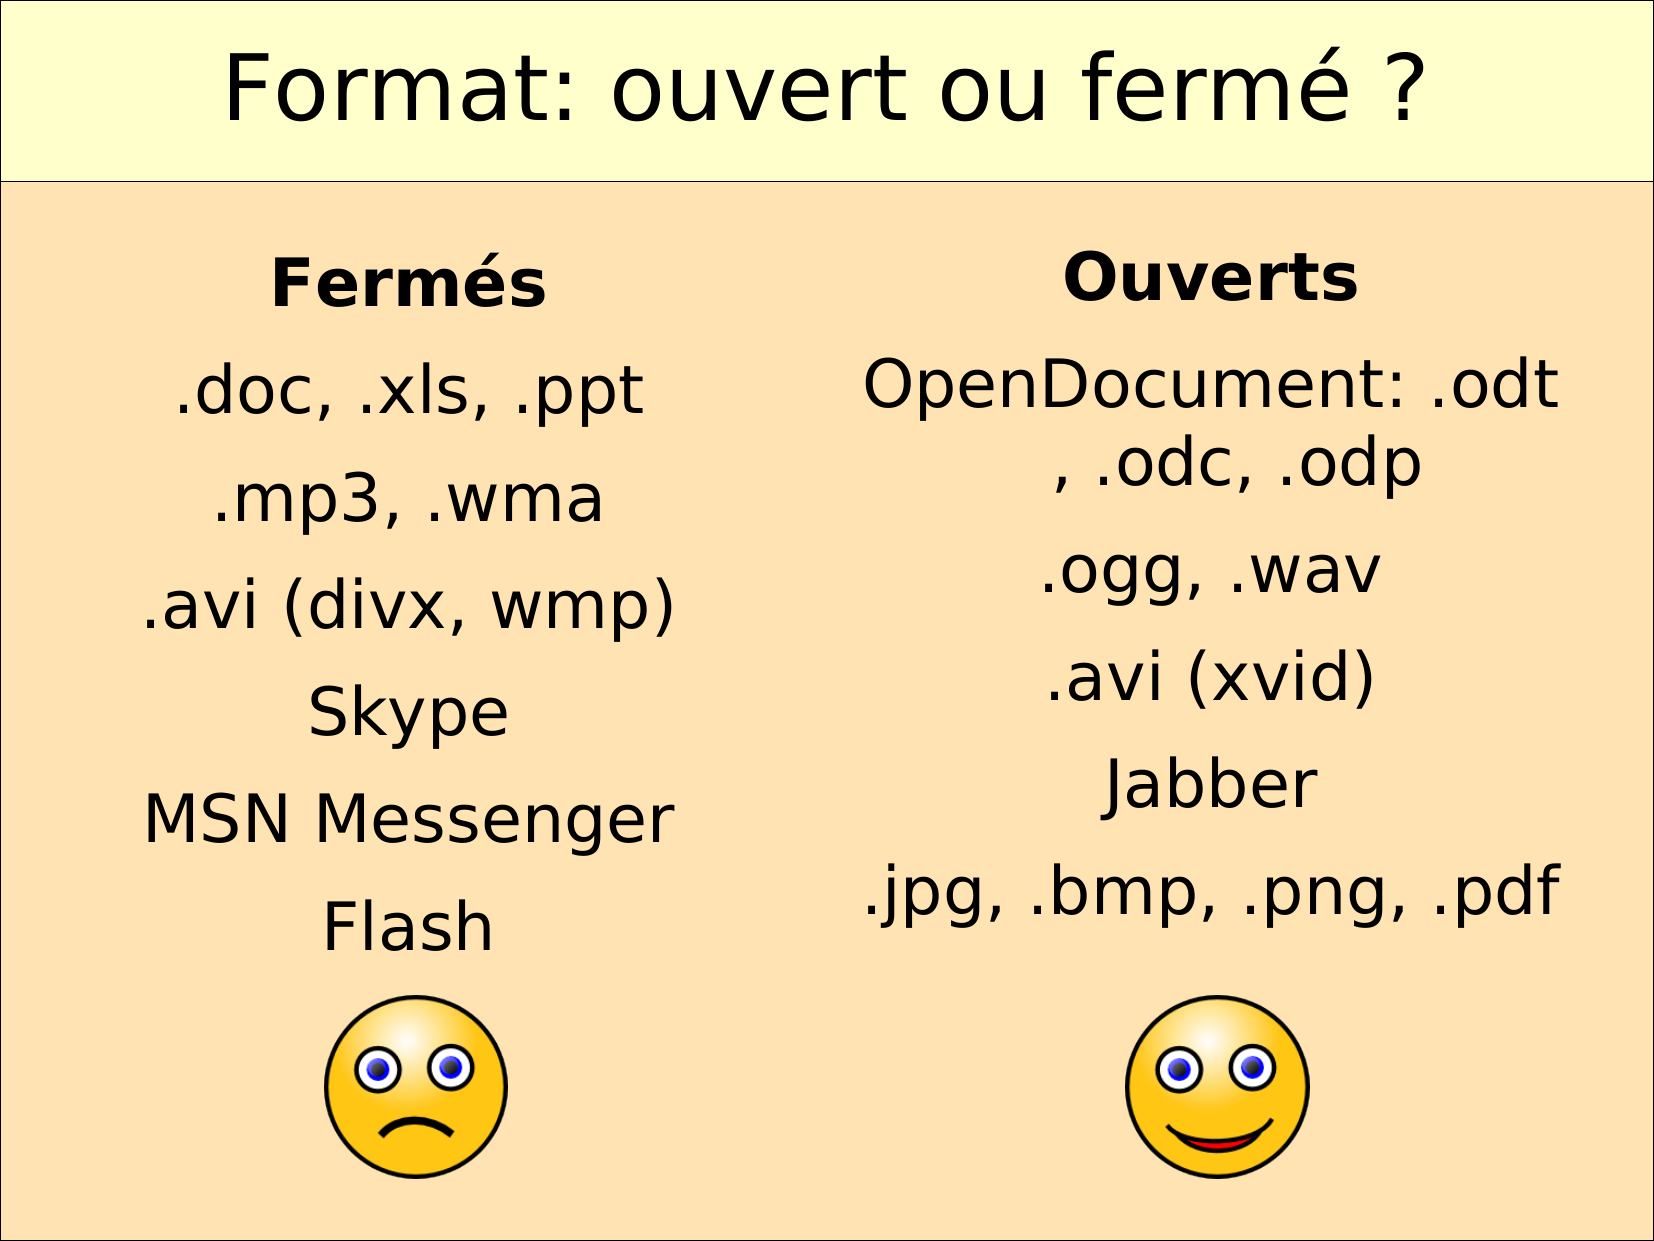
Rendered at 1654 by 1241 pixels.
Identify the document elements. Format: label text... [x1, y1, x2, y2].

title Format: ouvert ou fermé ? [0, 0, 1654, 177]
picture [1125, 995, 1310, 1179]
picture [324, 995, 508, 1179]
list Ouverts OpenDocument: .odt, .odc, .odp .ogg, .wav .avi (xvid) Jabber .jpg, .bmp, .png, .pdf [839, 238, 1566, 1043]
list Fermés .doc, .xls, .ppt .mp3, .wma .avi (divx, wmp) Skype MSN Messenger Flash [37, 244, 764, 1049]
